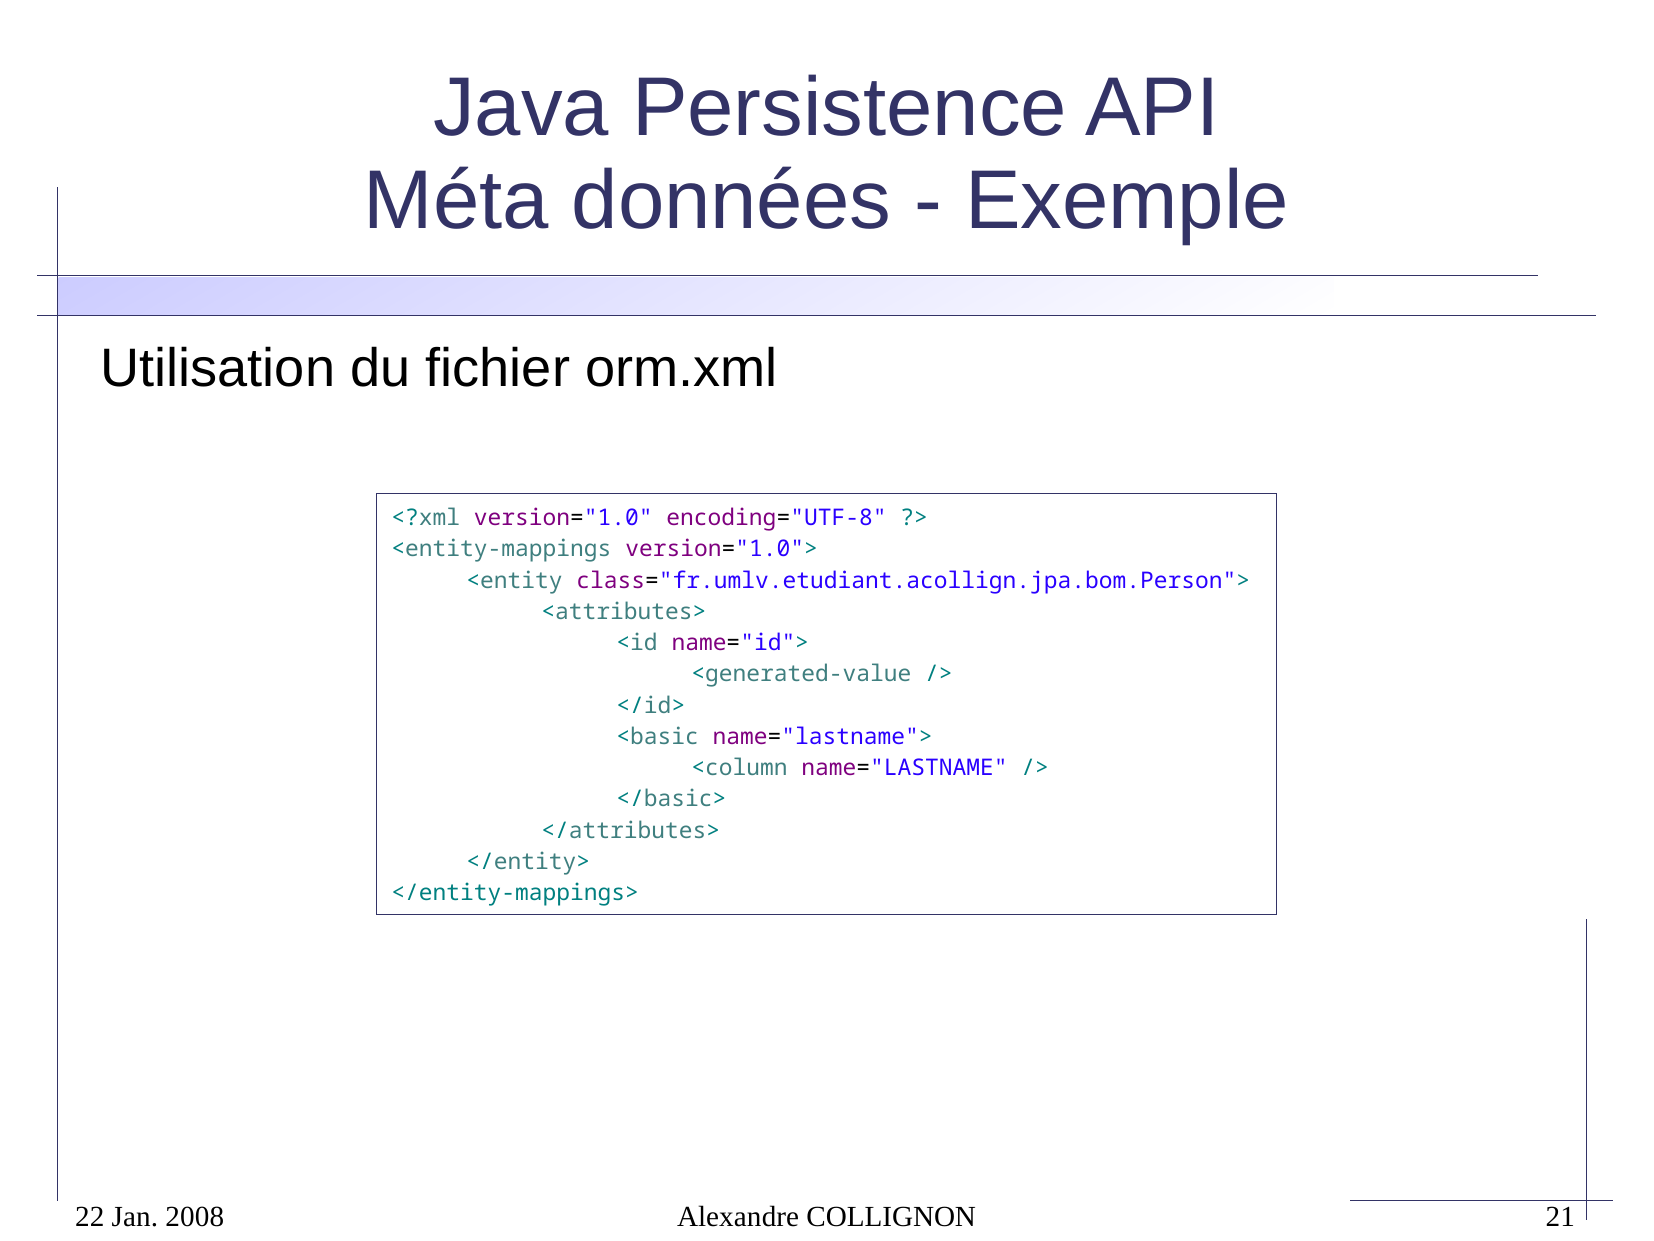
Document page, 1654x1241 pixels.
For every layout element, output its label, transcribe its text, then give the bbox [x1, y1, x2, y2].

list Utilisation du fichier orm.xml [82, 337, 1571, 413]
title Java Persistence API Méta données - Exemple [82, 49, 1571, 257]
text_box <?xml version="1.0" encoding="UTF-8" ?> <entity-mappings version="1.0"> <entity class="fr.umlv.etudiant.acollign.jpa.bom.Person"> <attributes> <id name="id"> <generated-value /> </id> <basic name="lastname"> <column name="LASTNAME" /> </basic> </attributes> </entity> </entity-mappings> [376, 493, 1277, 857]
